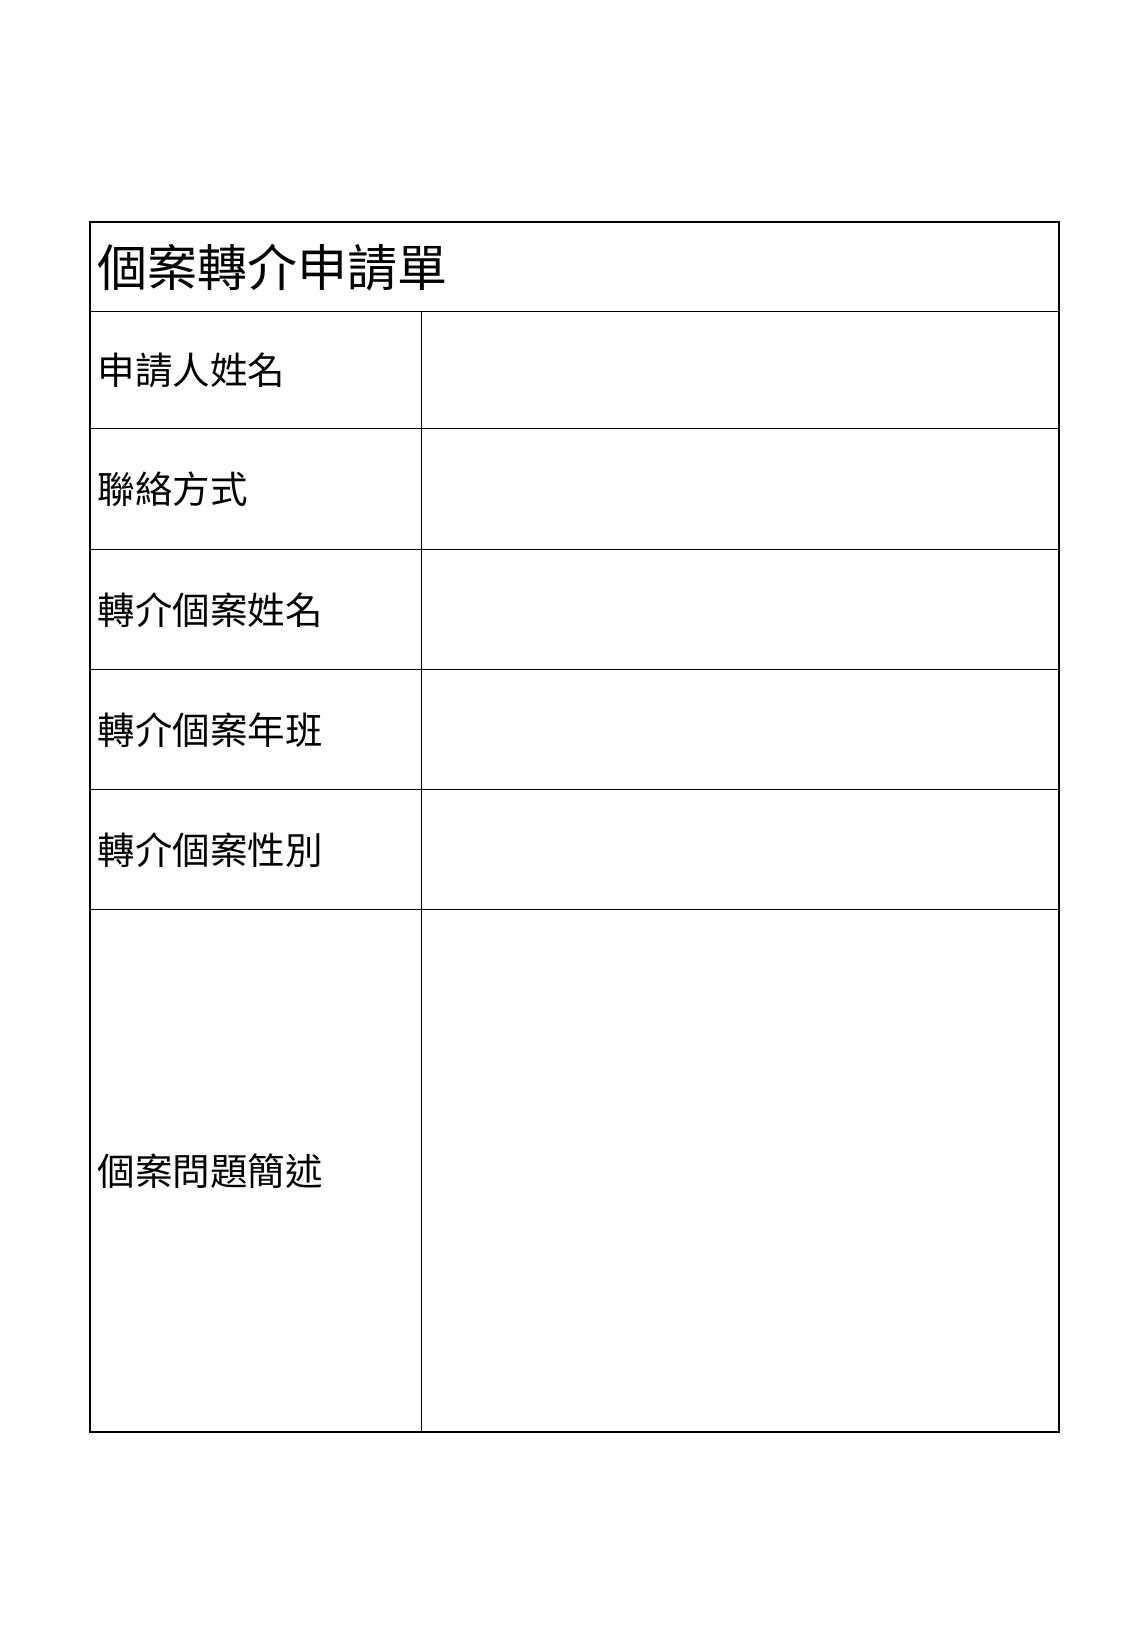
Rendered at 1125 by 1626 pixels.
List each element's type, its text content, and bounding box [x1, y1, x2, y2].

table_header 個案轉介申請單 [91, 223, 1058, 311]
table_cell [422, 670, 1058, 789]
table_cell [422, 429, 1058, 549]
table_cell 轉介個案性別 [91, 790, 421, 909]
table_cell [422, 312, 1058, 428]
table_cell 申請人姓名 [91, 312, 421, 428]
table_cell [422, 550, 1058, 669]
table_cell 轉介個案姓名 [91, 550, 421, 669]
table_cell 聯絡方式 [91, 429, 421, 549]
table_cell 個案問題簡述 [91, 910, 421, 1431]
table_cell [422, 910, 1058, 1431]
table_cell [422, 790, 1058, 909]
table_cell 轉介個案年班 [91, 670, 421, 789]
